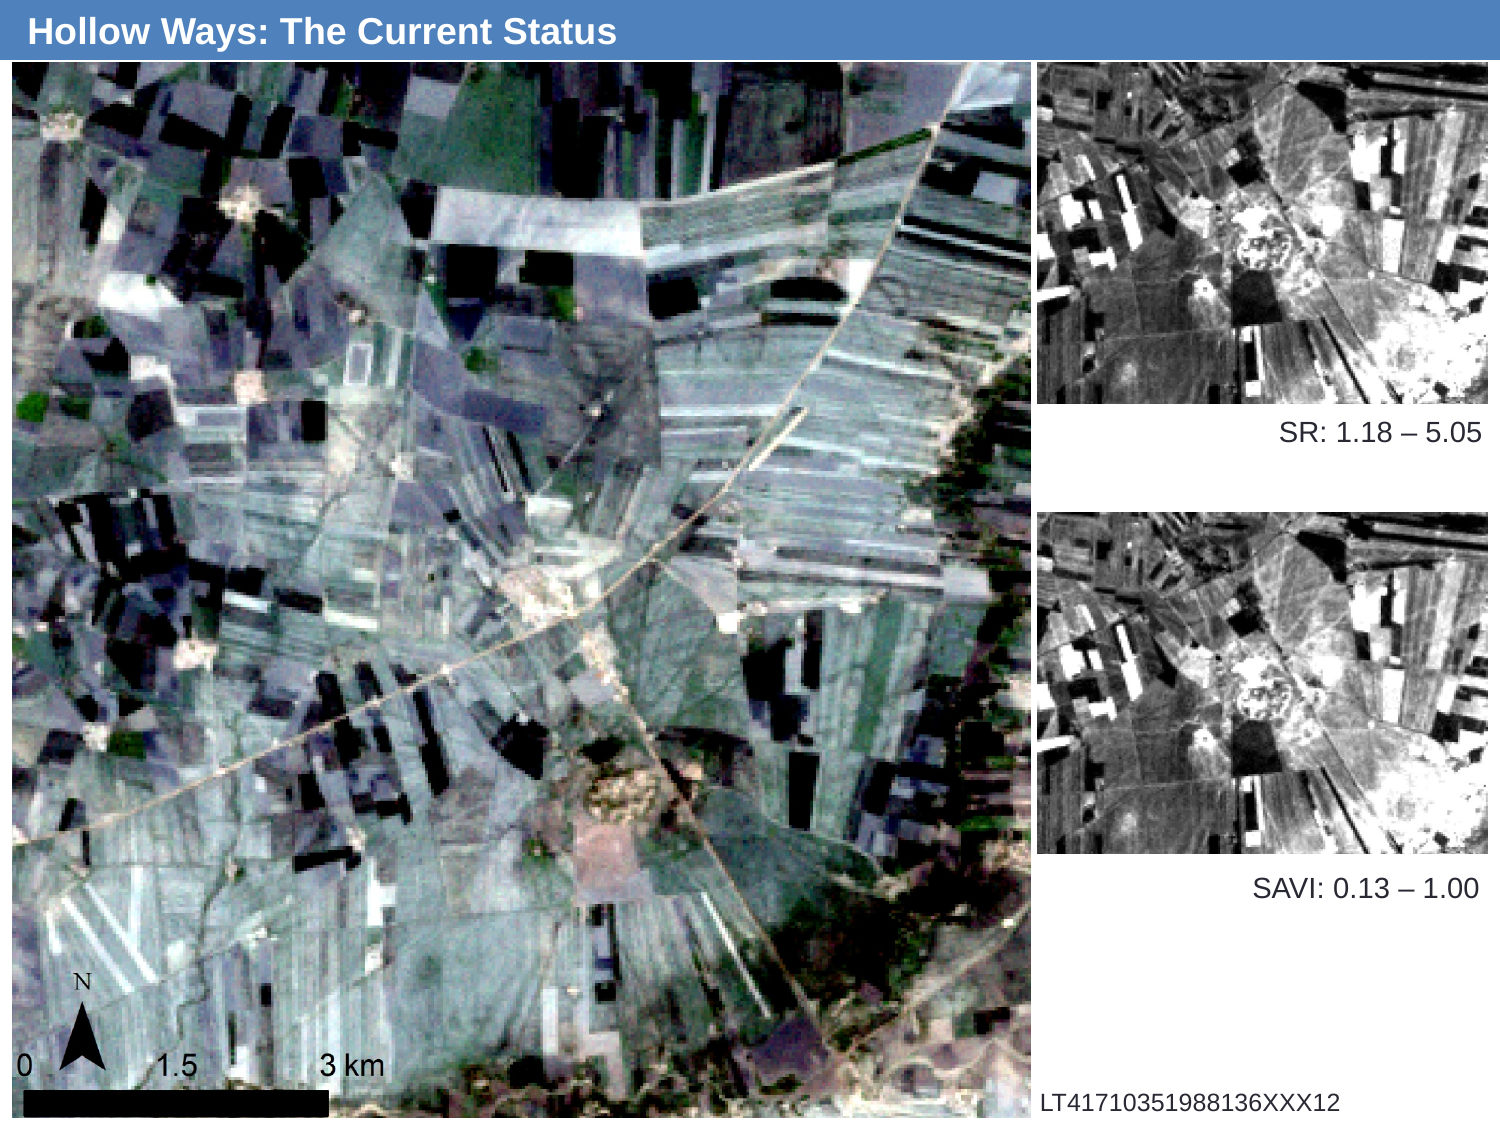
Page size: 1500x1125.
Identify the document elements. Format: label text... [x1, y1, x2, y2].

picture [1037, 512, 1488, 854]
text_box SAVI: 0.13 – 1.00 [1237, 862, 1500, 958]
picture [1037, 62, 1488, 404]
picture [12, 62, 1031, 1118]
text_box Hollow Ways: The Current Status [12, 0, 1038, 60]
text_box LT41710351988136XXX12 [1024, 1079, 1500, 1125]
text_box SR: 1.18 – 5.05 [1264, 405, 1500, 456]
